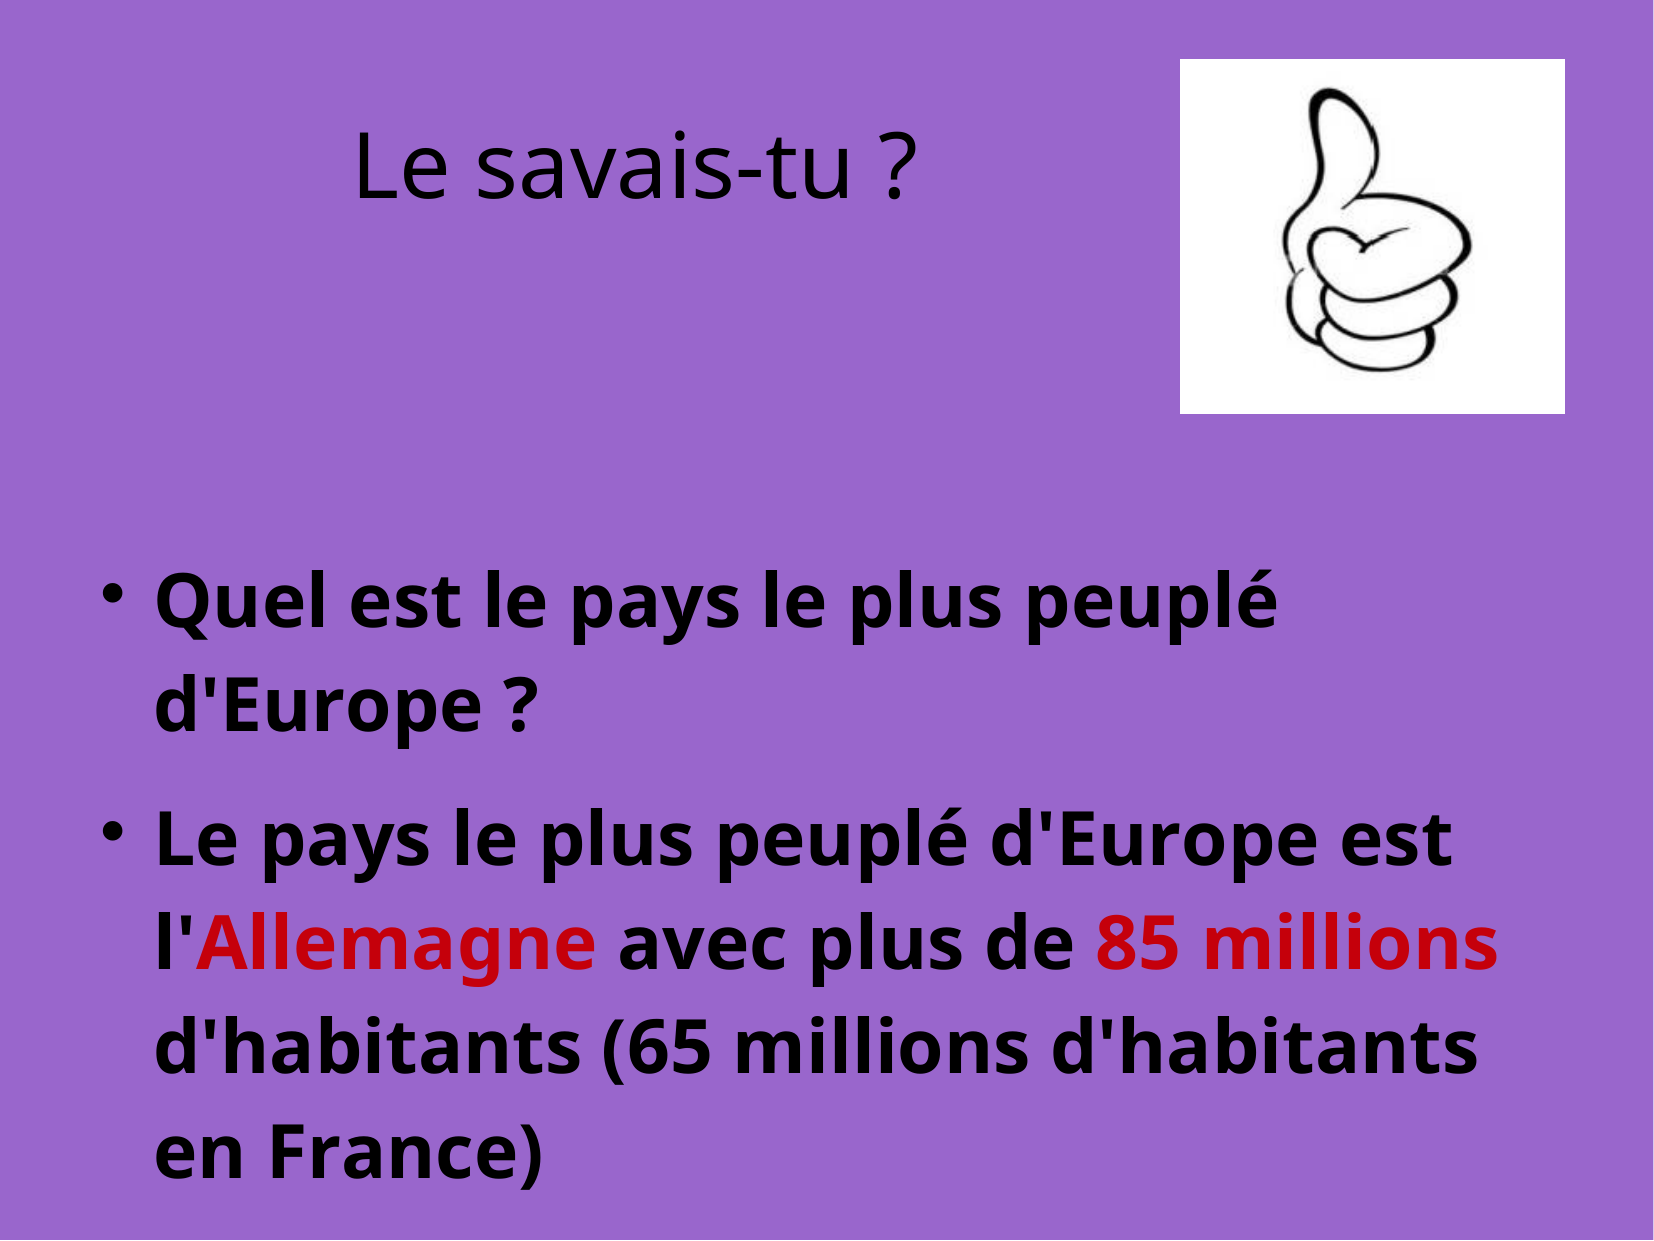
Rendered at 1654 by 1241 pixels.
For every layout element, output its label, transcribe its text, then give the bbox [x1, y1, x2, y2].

picture [1180, 59, 1565, 414]
title Le savais-tu ? [82, 49, 1571, 257]
list Quel est le pays le plus peuplé d'Europe ? Le pays le plus peuplé d'Europe est l'Allemagne avec plus de 85 millions d'habitants (65 millions d'habitants en France) [82, 290, 1571, 1241]
